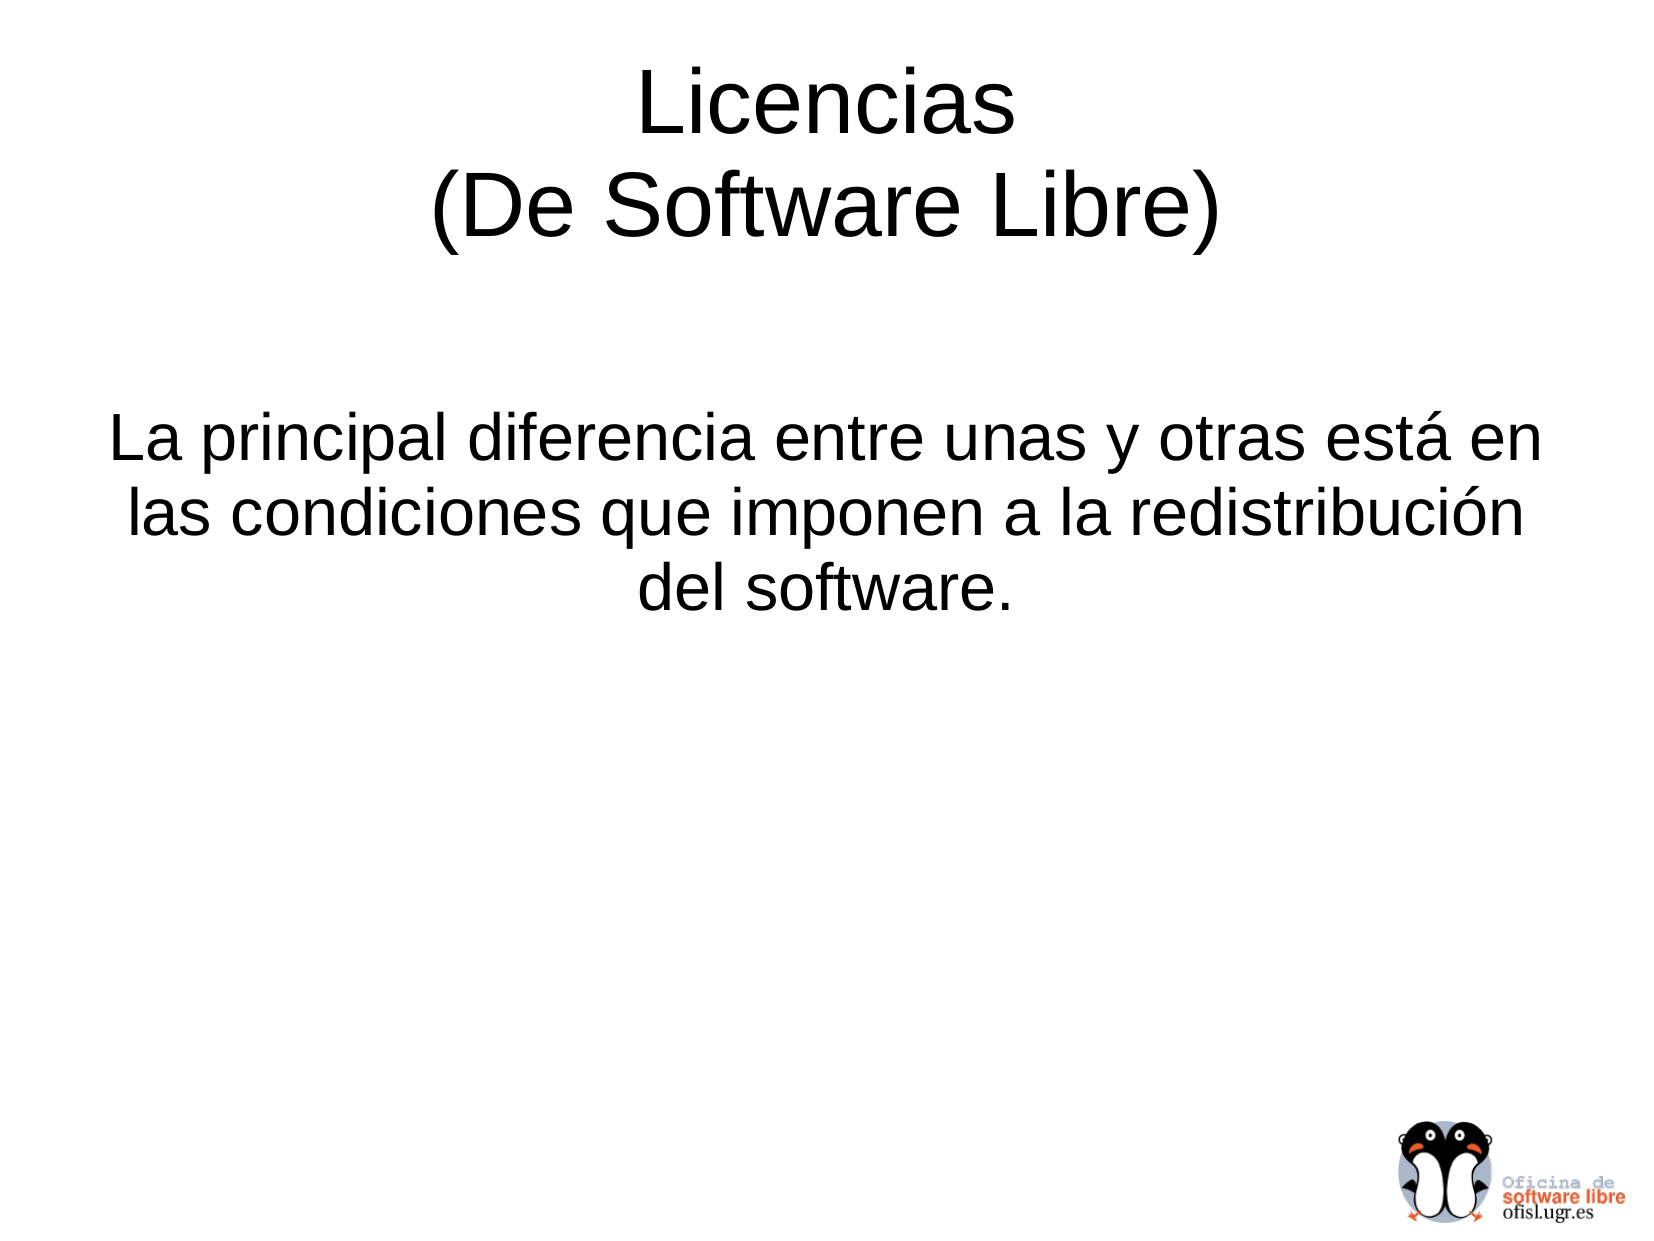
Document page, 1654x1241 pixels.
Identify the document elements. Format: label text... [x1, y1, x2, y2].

subtitle La principal diferencia entre unas y otras está en las condiciones que imponen a la redistribución del software. [82, 297, 1571, 1102]
picture [1398, 1121, 1625, 1223]
title Licencias (De Software Libre) [82, 50, 1571, 256]
